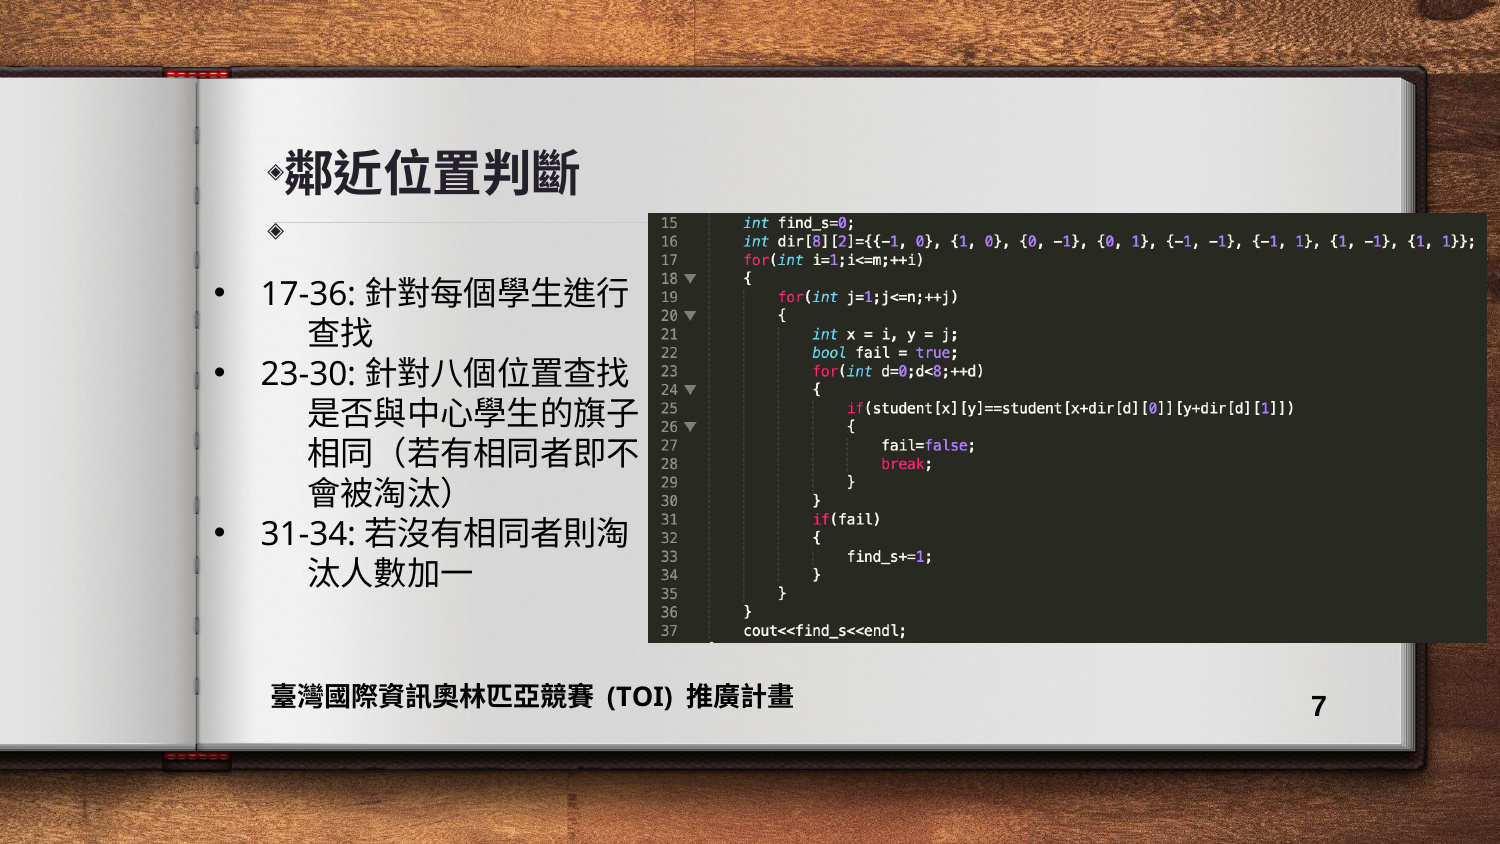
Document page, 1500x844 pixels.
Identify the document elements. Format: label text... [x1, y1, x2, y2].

text_box [1295, 672, 1344, 709]
list 鄰近位置判斷 [252, 126, 746, 216]
picture [648, 213, 1487, 643]
text_box 17-36:針對每個學生進行查找 23-30:針對八個位置查找是否與中心學生的旗子相同（若有相同者即不會被淘汰） 31-34:若沒有相同者則淘汰人數加一 [199, 265, 648, 599]
